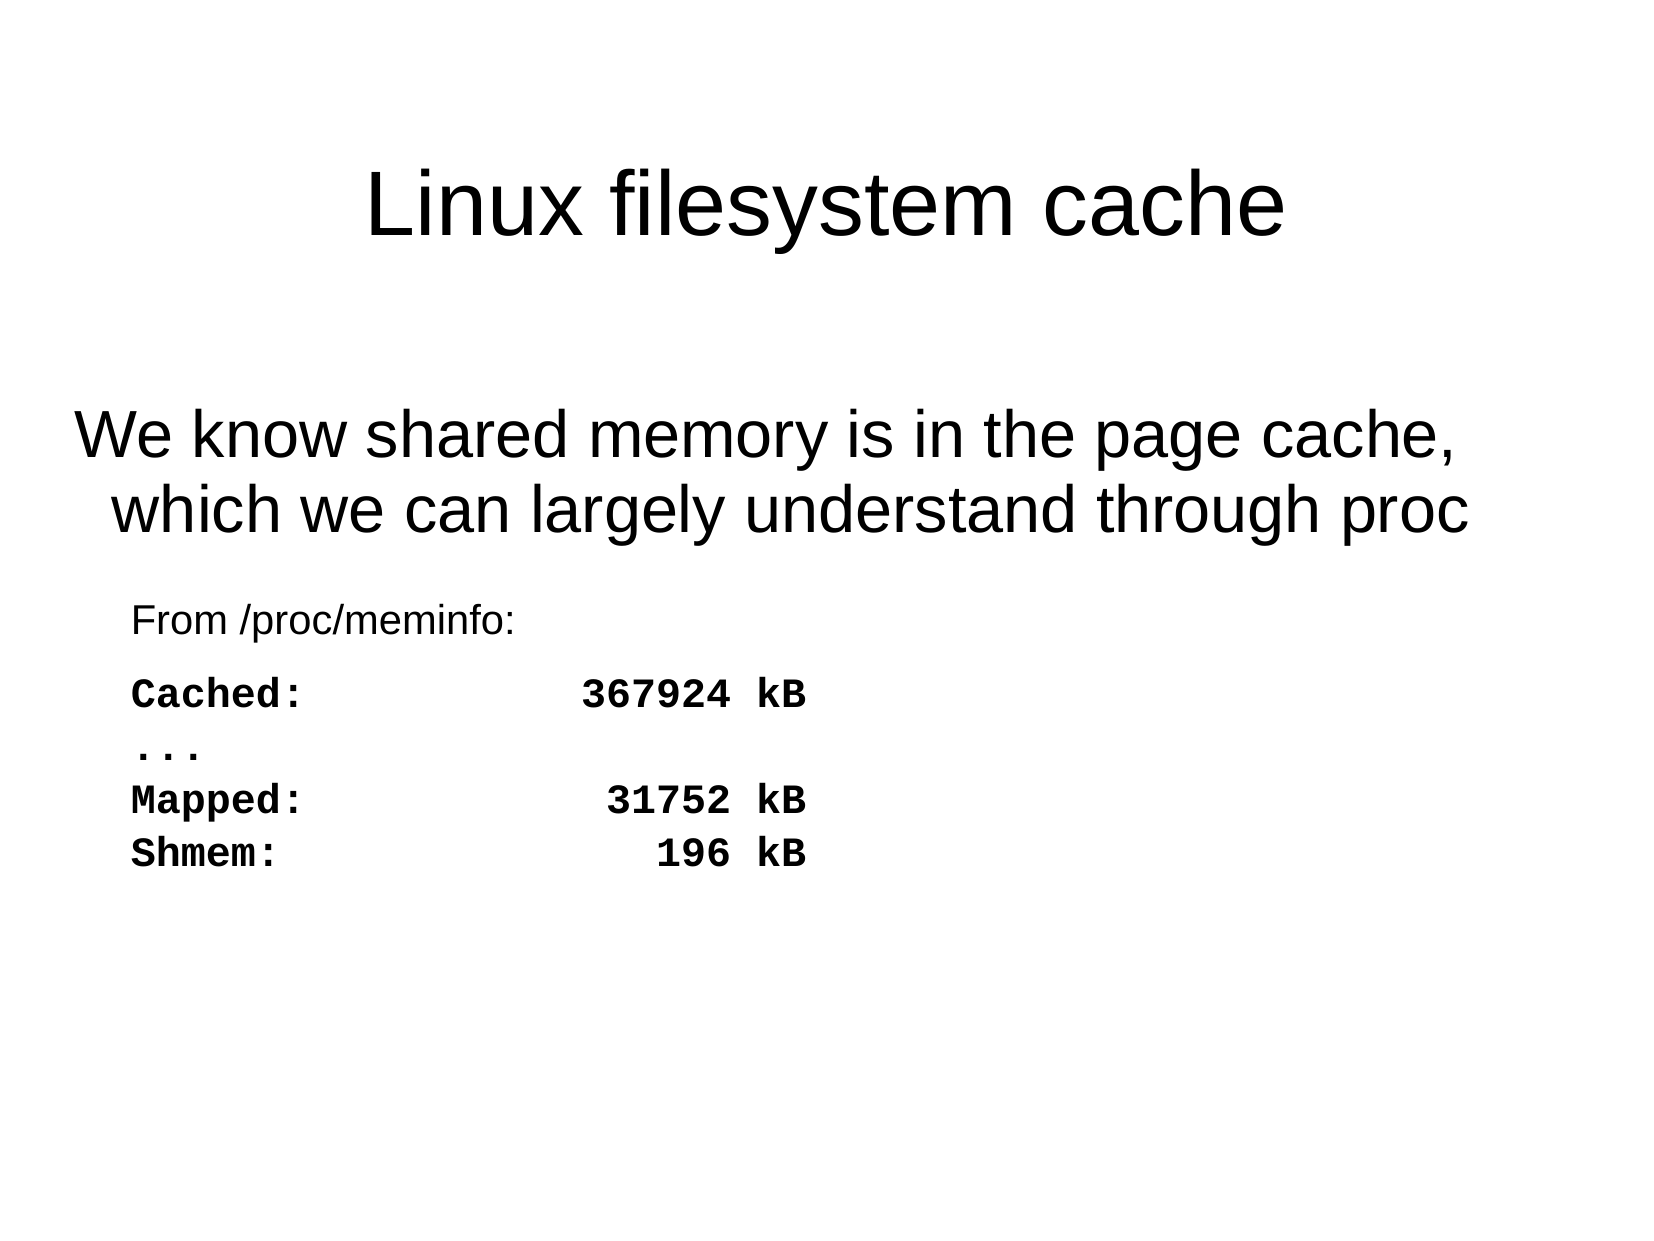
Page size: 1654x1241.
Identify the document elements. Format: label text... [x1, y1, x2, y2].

list From /proc/meminfo: Cached: 367924 kB ... Mapped: 31752 kB Shmem: 196 kB [130, 596, 1620, 987]
title Linux filesystem cache [82, 49, 1571, 257]
text_box We know shared memory is in the page cache, which we can largely understand through proc [60, 390, 1523, 555]
